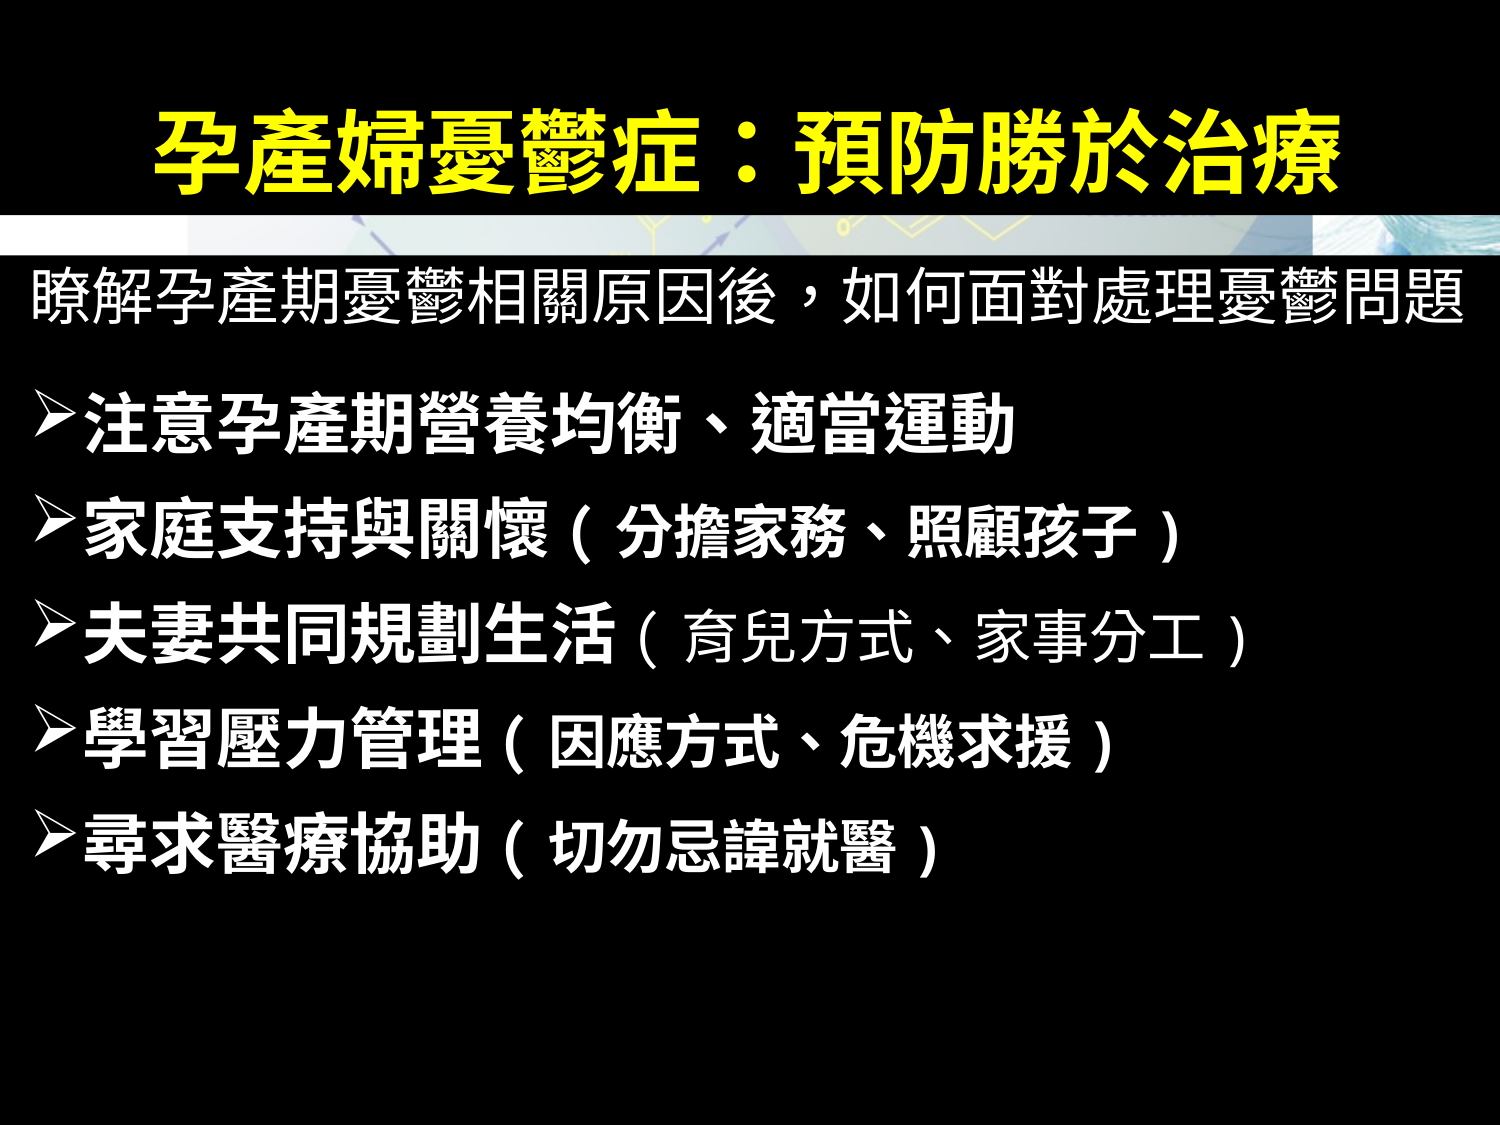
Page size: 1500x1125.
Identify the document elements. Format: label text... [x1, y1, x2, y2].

picture [1313, 216, 1500, 255]
picture [0, 216, 187, 255]
text_box [0, 0, 1500, 255]
title 孕產婦憂鬱症：預防勝於治療 [135, 38, 1400, 151]
text_box 瞭解孕產期憂鬱相關原因後，如何面對處理憂鬱問題 注意孕產期營養均衡、適當運動 家庭支持與關懷(分擔家務、照顧孩子) 夫妻共同規劃生活(育兒方式、家事分工) 學習壓力管理(因應方式、危機求援) 尋求醫療協助(切勿忌諱就醫) [0, 255, 1500, 1125]
